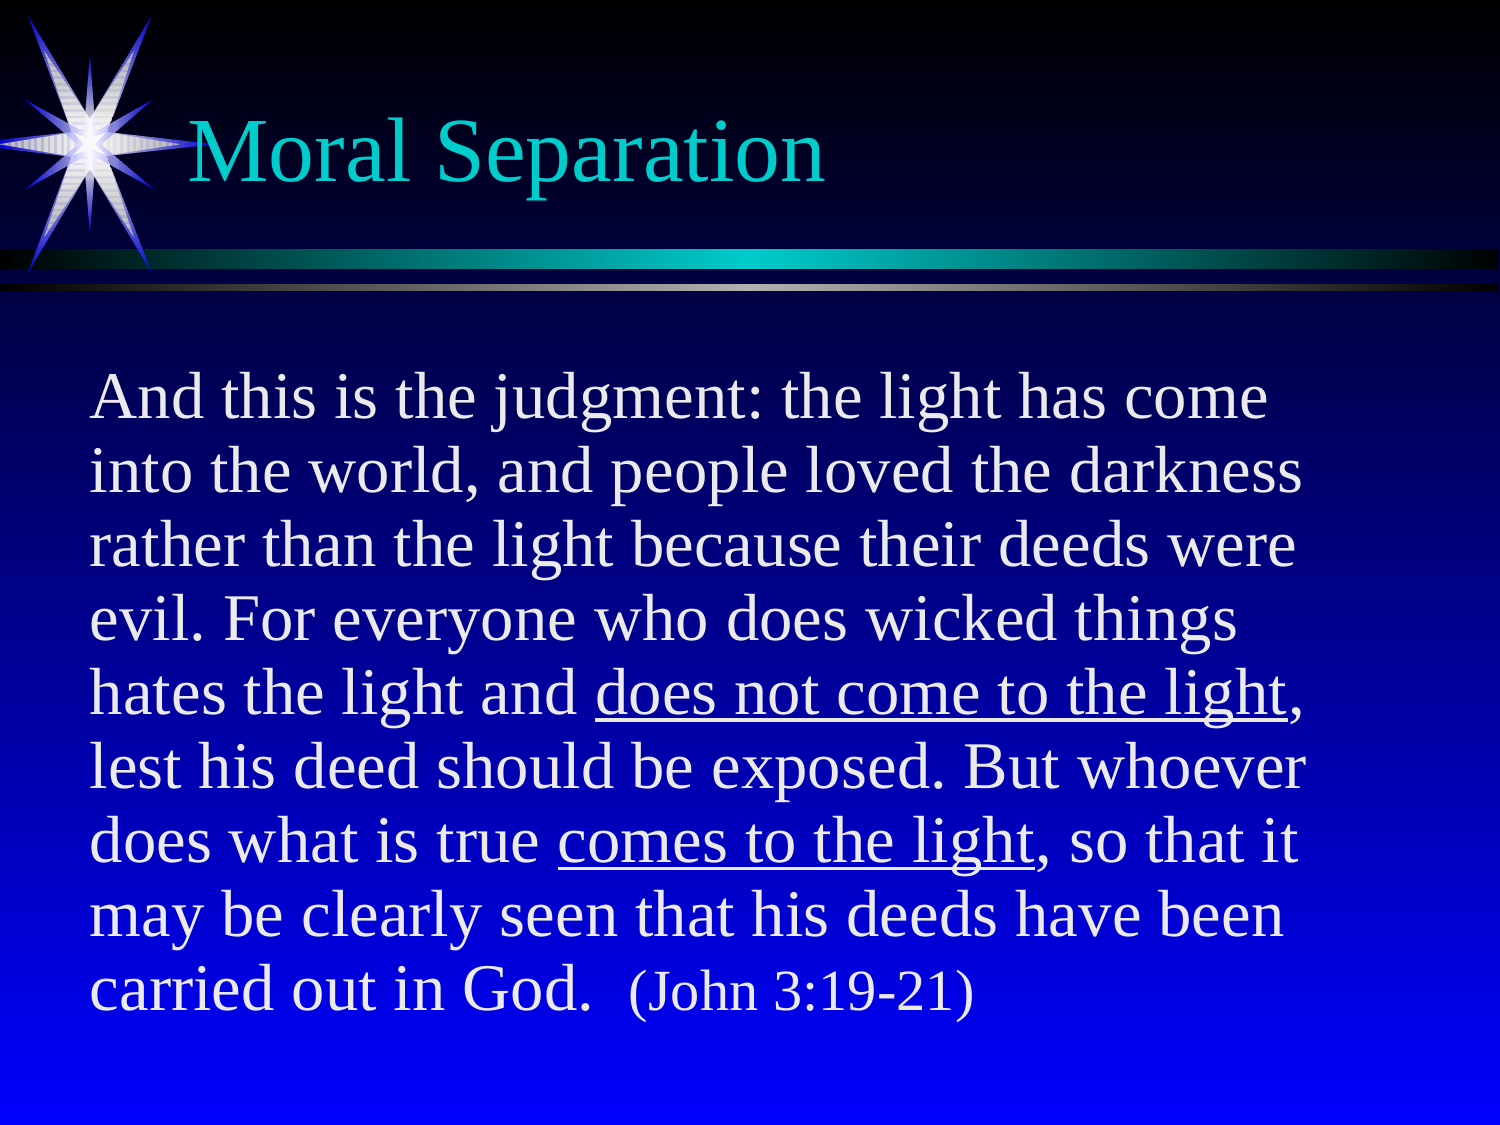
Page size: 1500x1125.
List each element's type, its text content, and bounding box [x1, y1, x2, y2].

title Moral Separation [187, 63, 1463, 237]
text_box And this is the judgment: the light has come into the world, and people loved the darkness rather than the light because their deeds were evil. For everyone who does wicked things hates the light and does not come to the light, lest his deed should be exposed. But whoever does what is true comes to the light, so that it may be clearly seen that his deeds have been carried out in God. (John 3:19-21) [75, 351, 1351, 1033]
